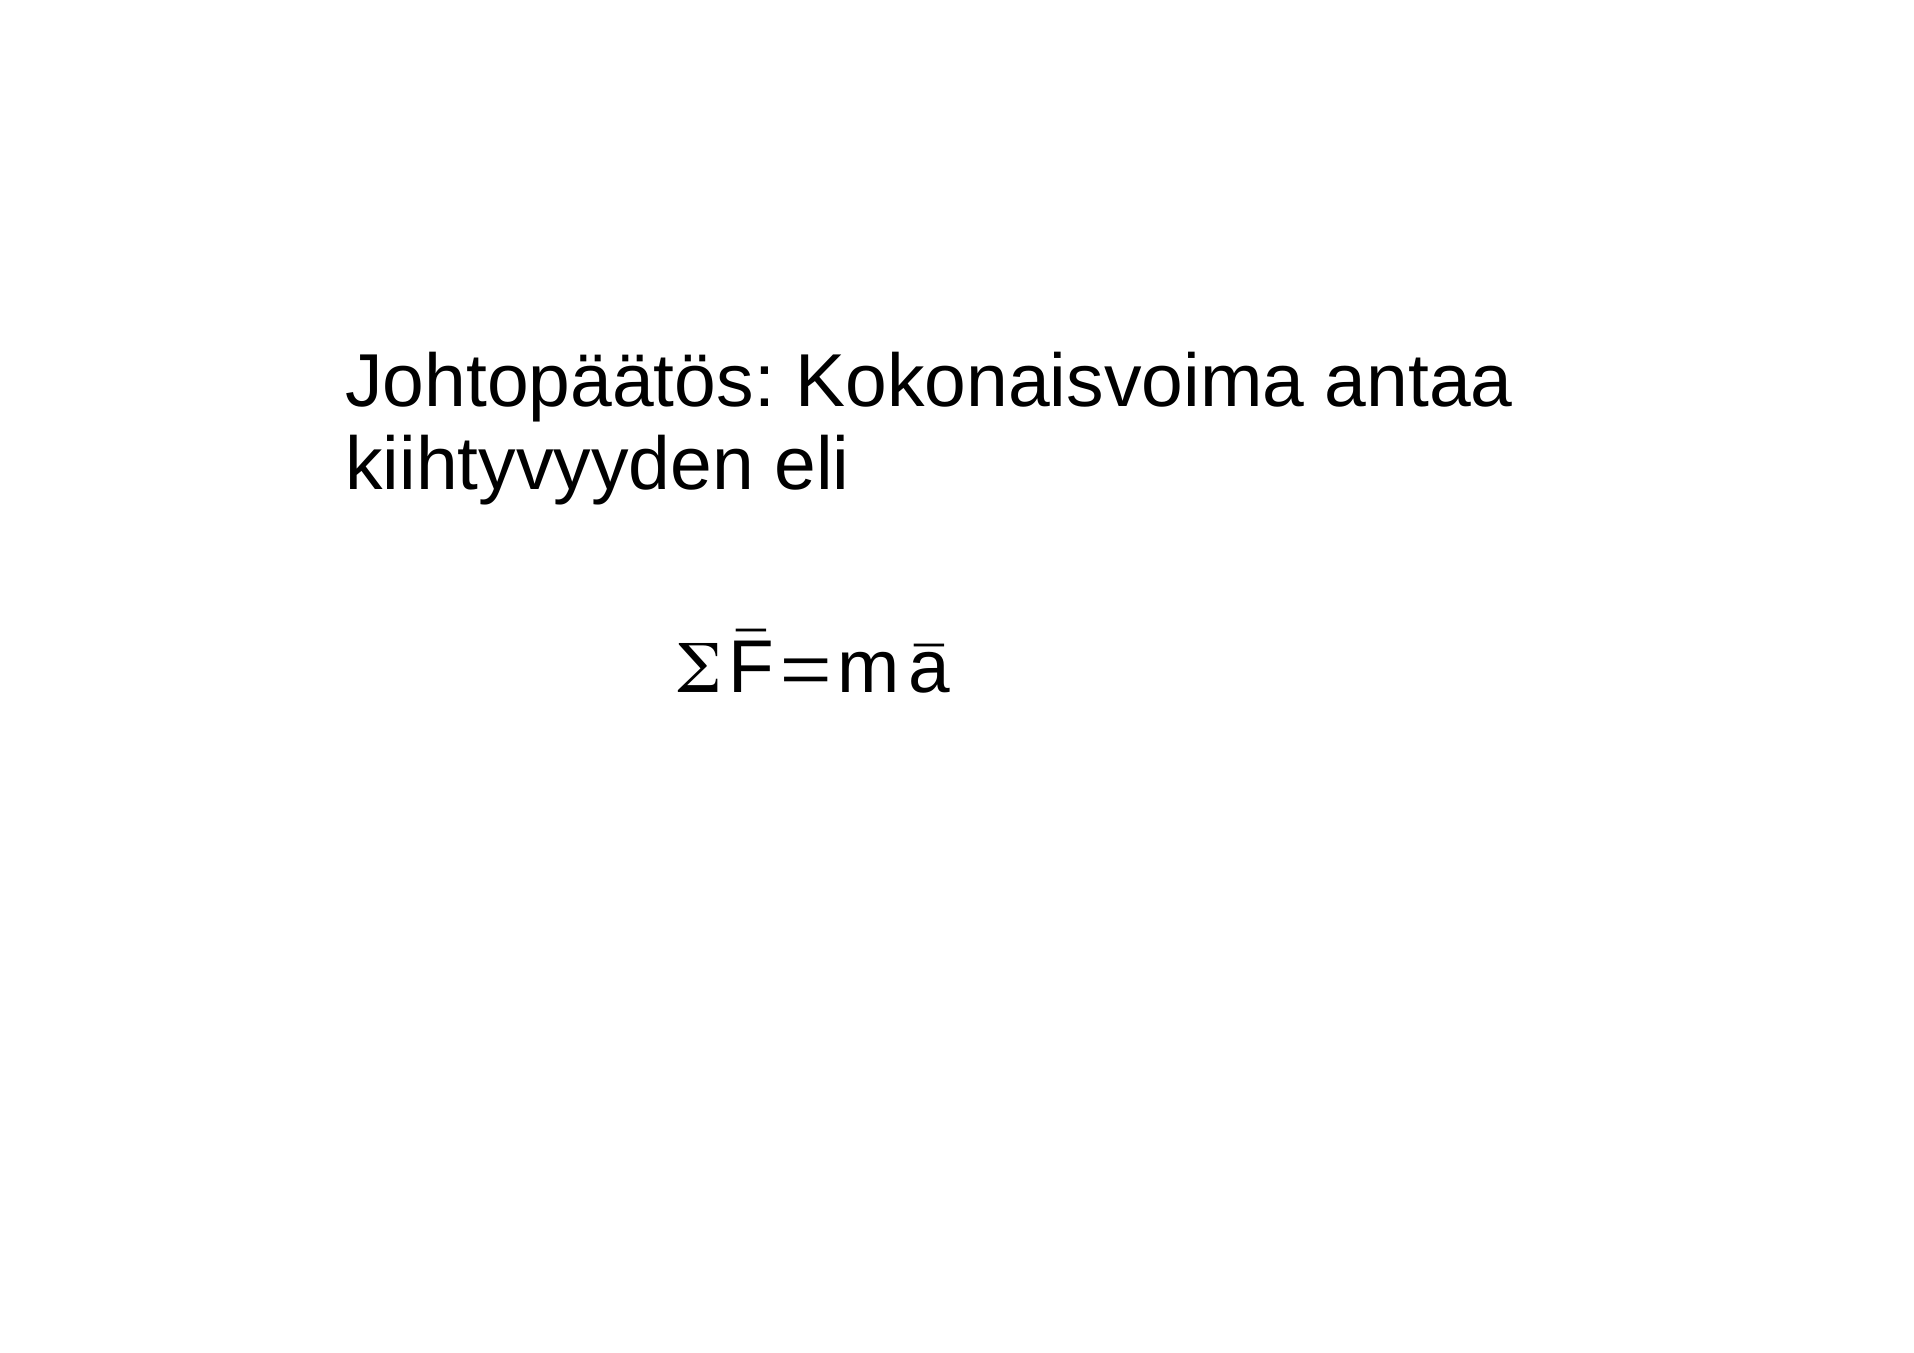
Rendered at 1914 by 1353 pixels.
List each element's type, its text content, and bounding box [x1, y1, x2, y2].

chart [667, 625, 957, 709]
text_box Johtopäätös: Kokonaisvoima antaa kiihtyvyyden eli [330, 330, 1549, 682]
